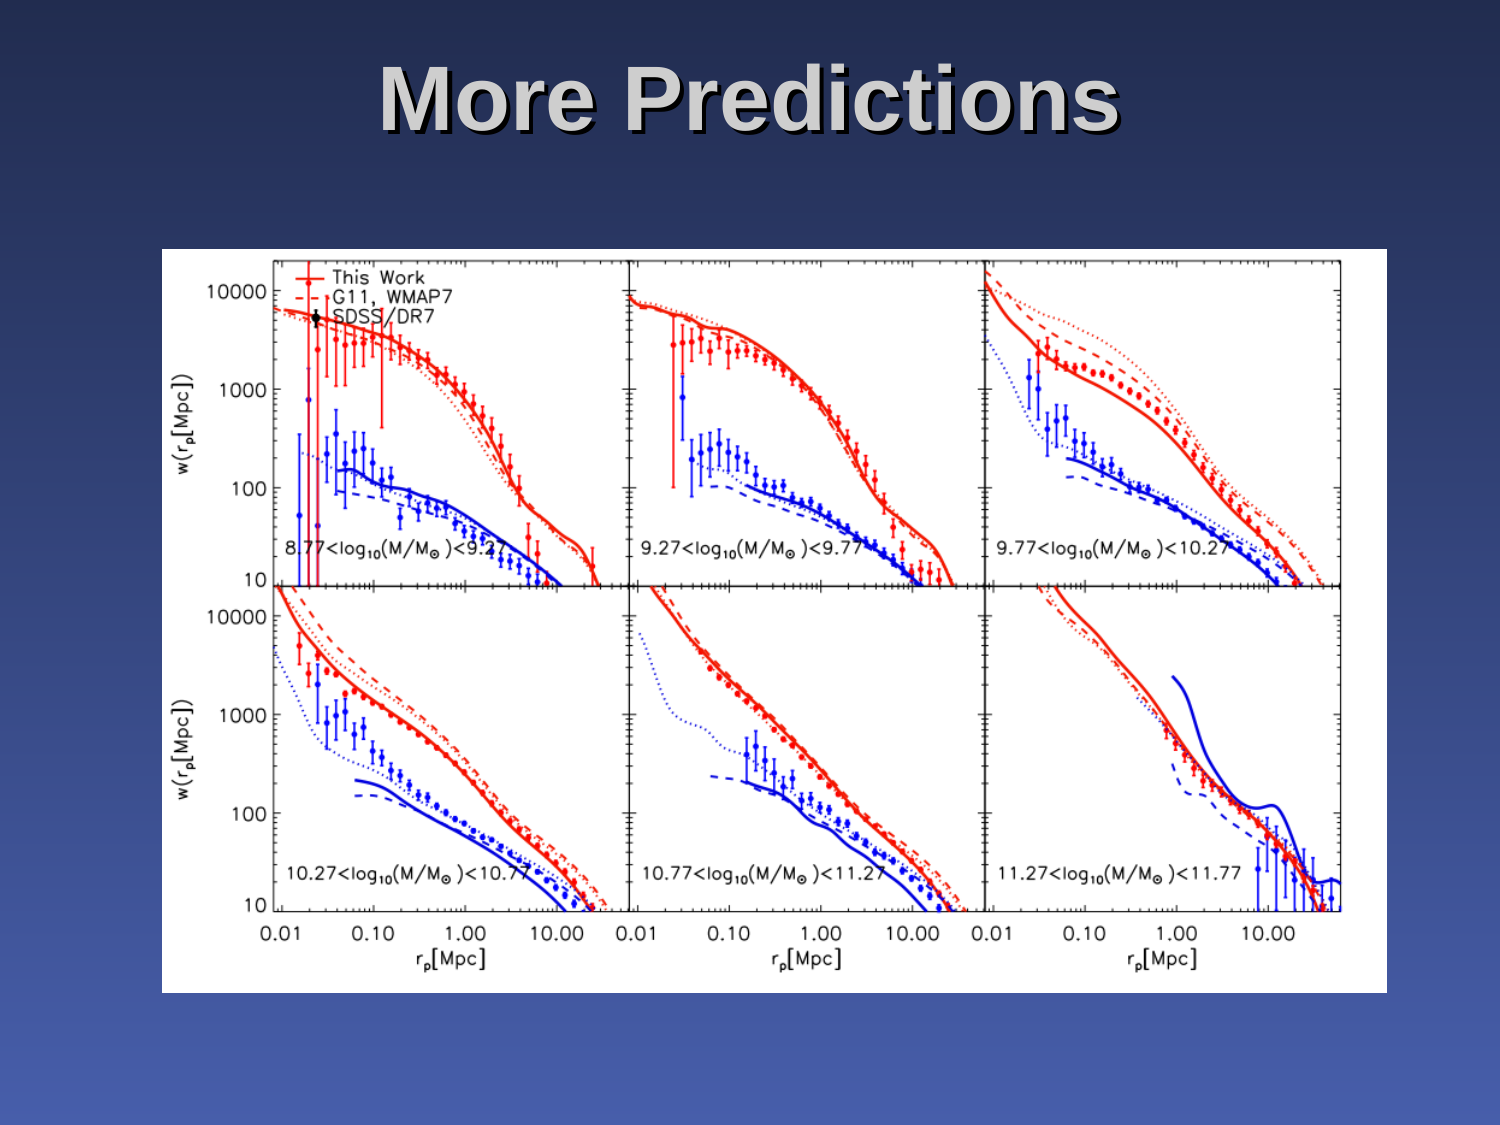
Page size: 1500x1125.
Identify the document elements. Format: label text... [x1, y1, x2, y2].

picture [162, 249, 1387, 993]
title More Predictions [0, 0, 1500, 188]
